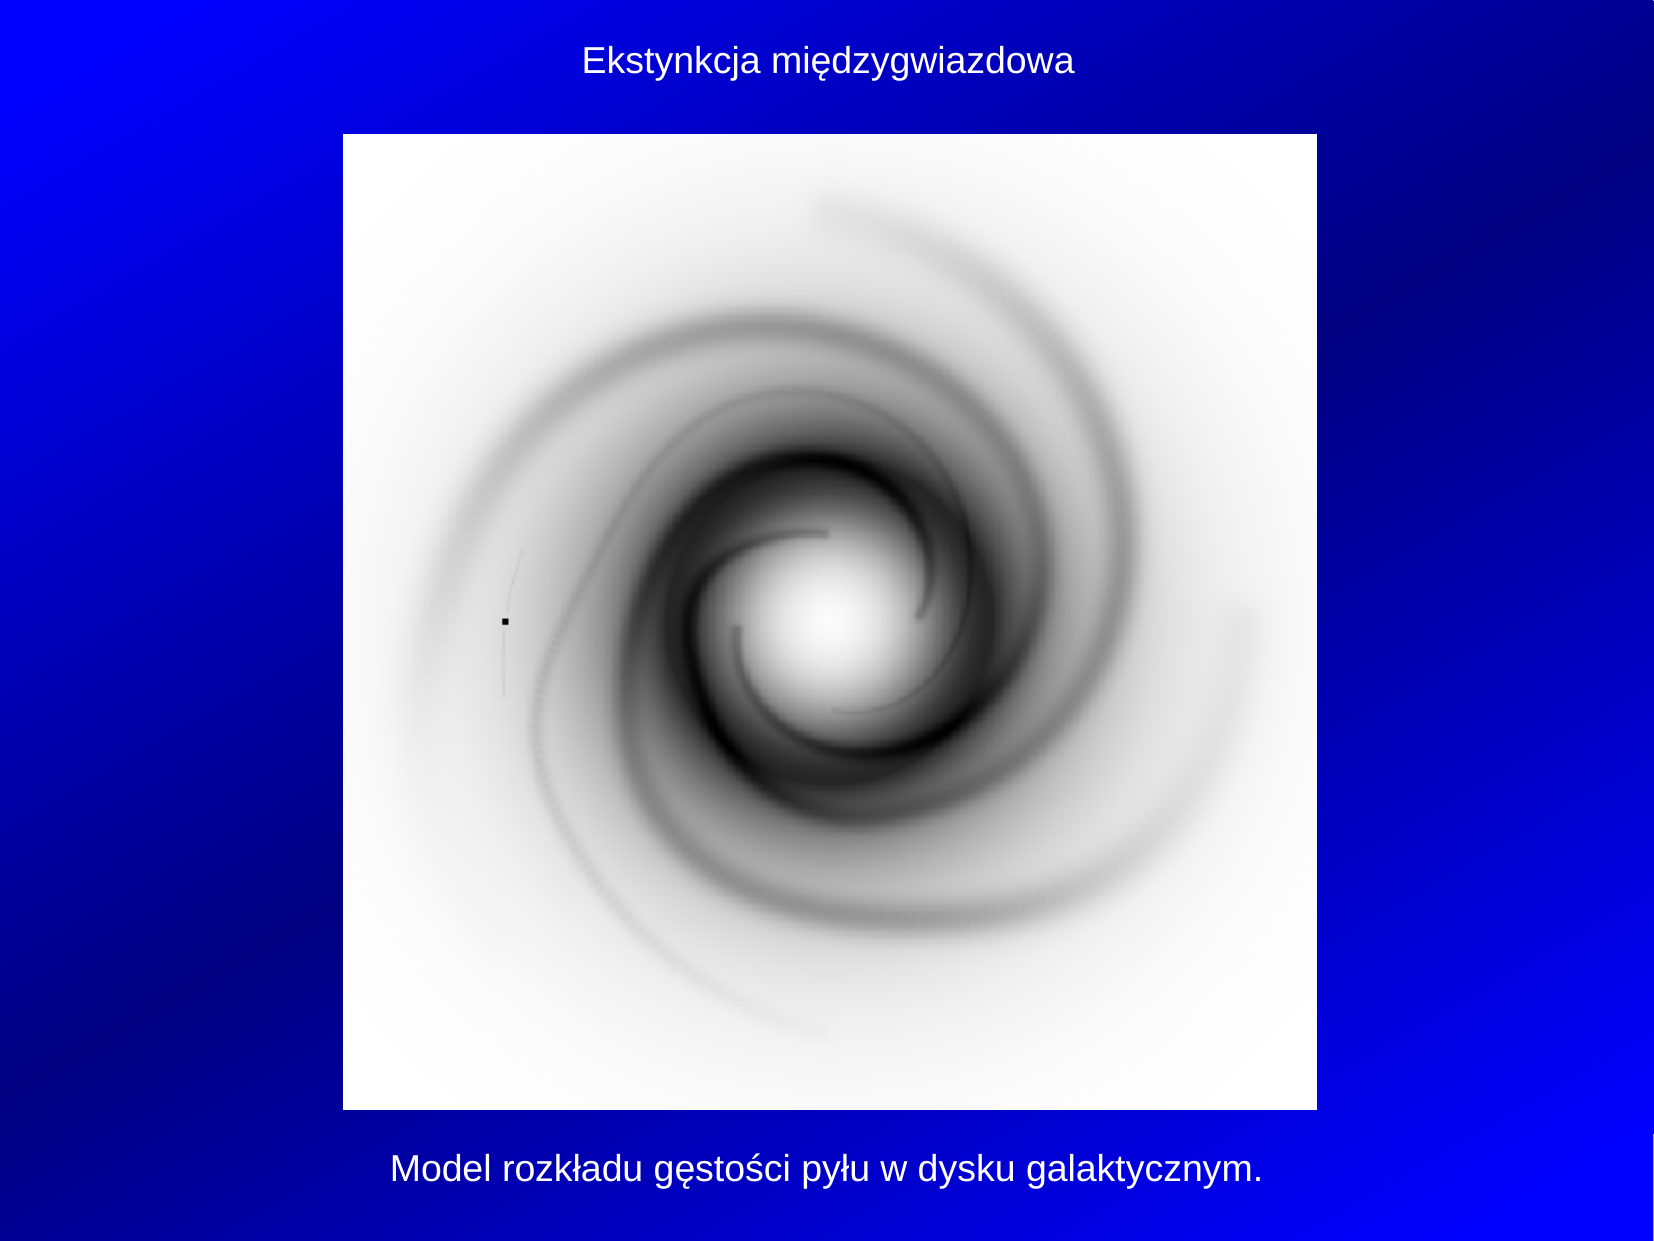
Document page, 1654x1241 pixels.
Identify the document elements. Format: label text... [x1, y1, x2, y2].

text_box Ekstynkcja międzygwiazdowa [566, 31, 1090, 89]
text_box Model rozkładu gęstości pyłu w dysku galaktycznym. [375, 1139, 1279, 1197]
picture [343, 134, 1317, 1110]
